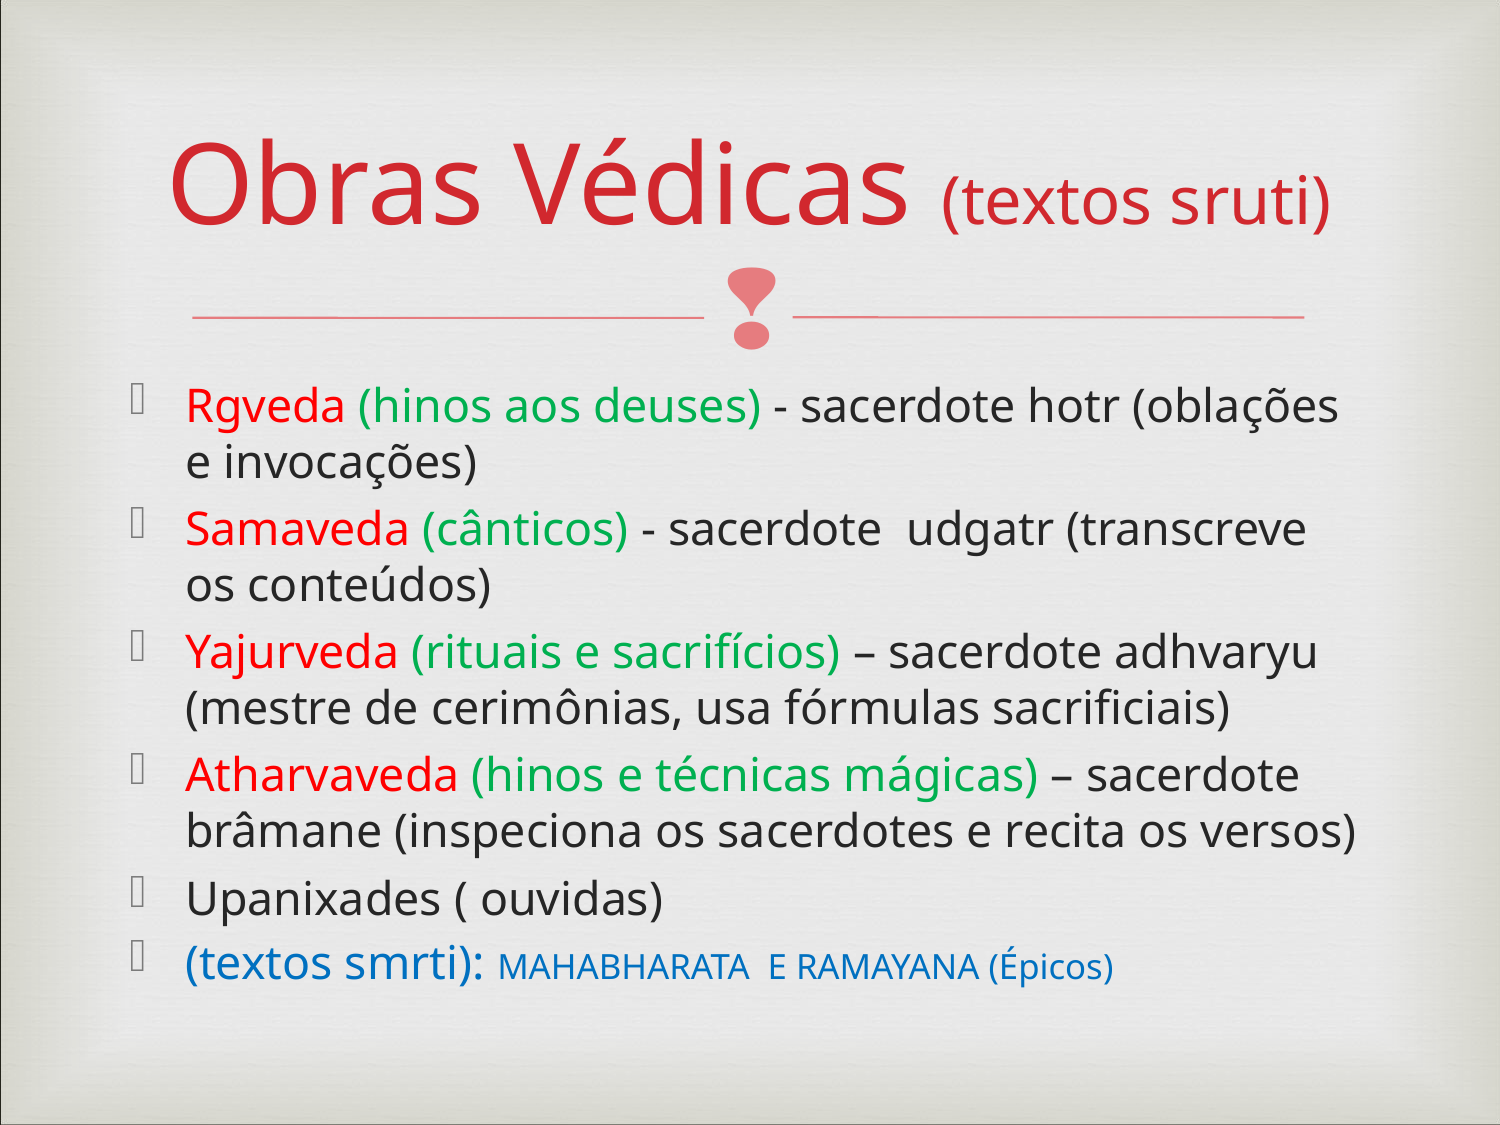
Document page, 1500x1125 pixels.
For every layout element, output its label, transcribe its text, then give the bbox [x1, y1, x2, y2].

title Obras Védicas (textos sruti) [113, 64, 1386, 295]
picture [0, 0, 1500, 1125]
list Rgveda (hinos aos deuses) - sacerdote hotr (oblações e invocações) Samaveda (cânticos) - sacerdote udgatr (transcreve os conteúdos) Yajurveda (rituais e sacrifícios) – sacerdote adhvaryu (mestre de cerimônias, usa fórmulas sacrificiais) Atharvaveda (hinos e técnicas mágicas) – sacerdote brâmane (inspeciona os sacerdotes e recita os versos) Upanixades ( ouvidas) (textos smrti): MAHABHARATA E RAMAYANA (Épicos) [114, 368, 1386, 1047]
